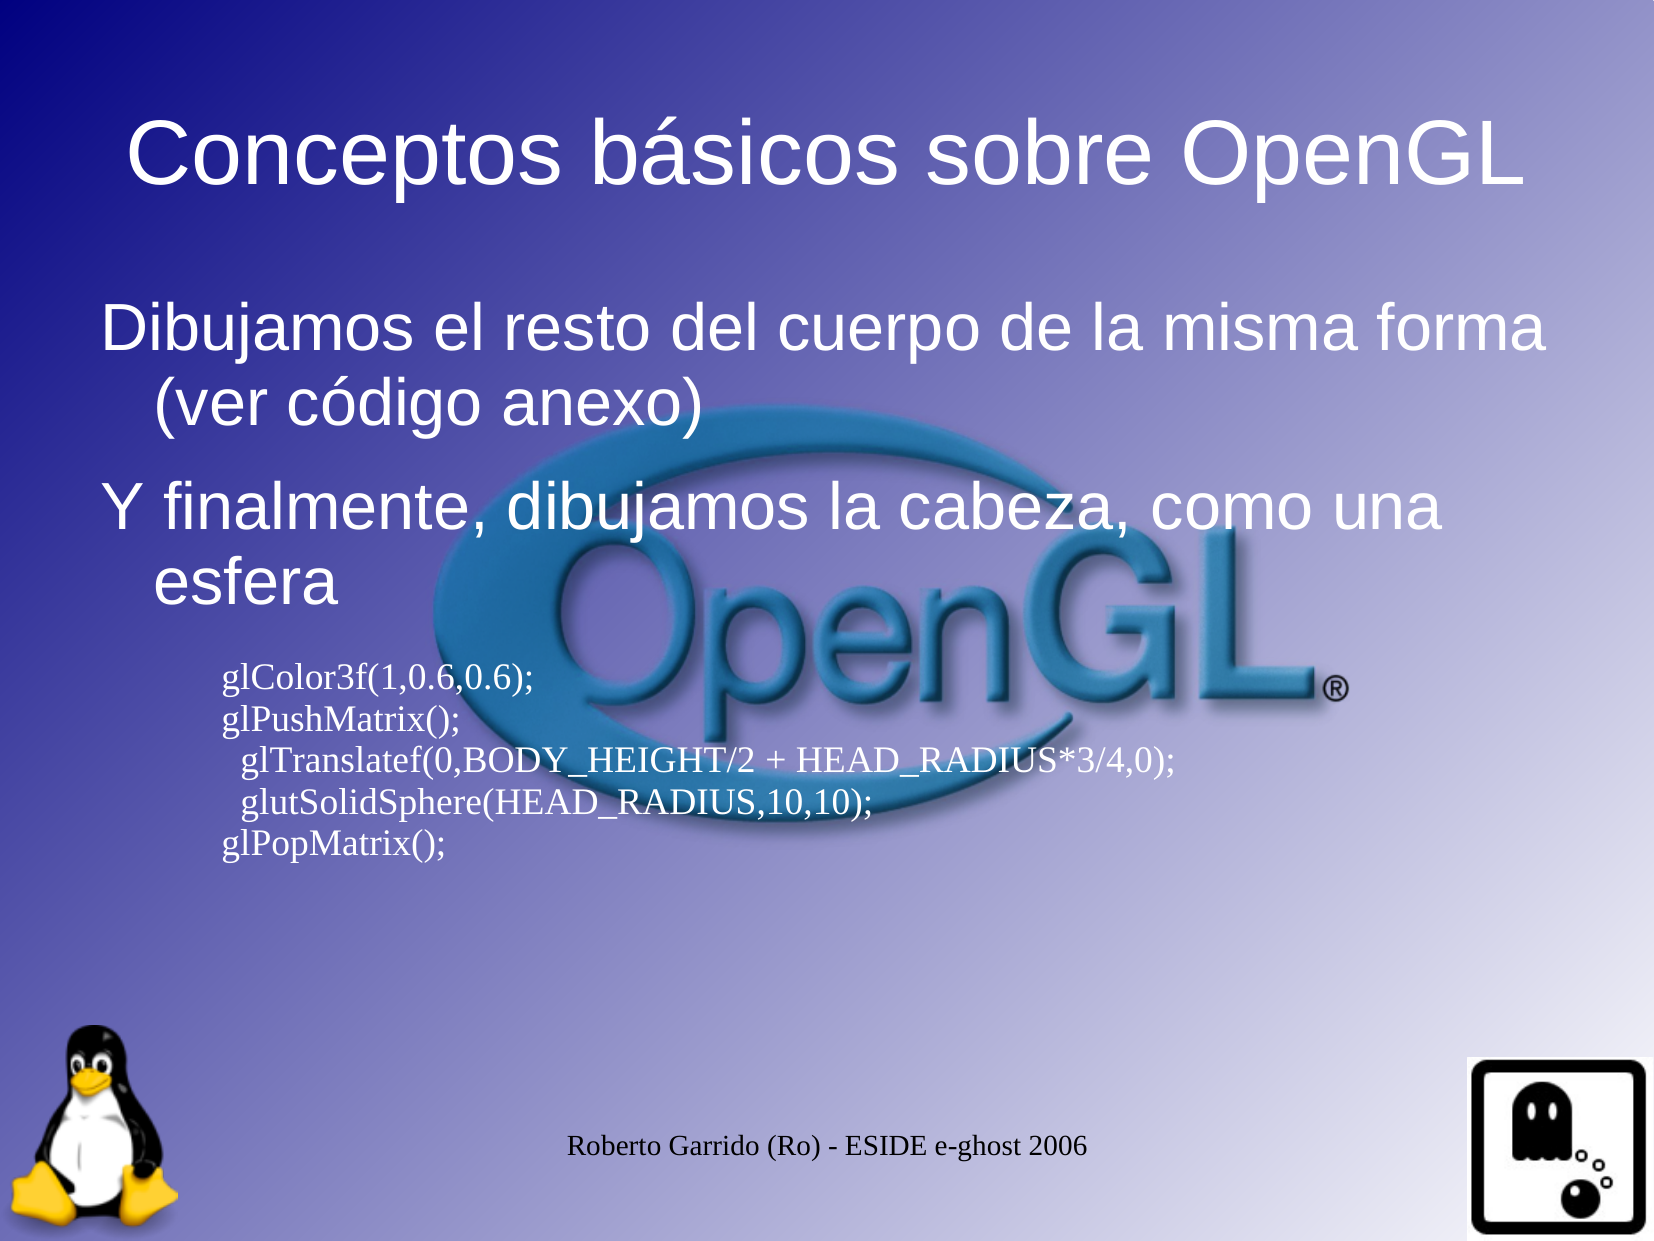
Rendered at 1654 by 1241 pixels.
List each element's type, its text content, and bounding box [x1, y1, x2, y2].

text_box glColor3f(1,0.6,0.6); glPushMatrix(); glTranslatef(0,BODY_HEIGHT/2 + HEAD_RADIUS*3/4,0); glutSolidSphere(HEAD_RADIUS,10,10); glPopMatrix(); [206, 648, 1595, 872]
picture [1467, 1057, 1654, 1241]
list Dibujamos el resto del cuerpo de la misma forma (ver código anexo) Y finalmente, dibujamos la cabeza, como una esfera [82, 290, 1571, 1109]
picture [0, 1025, 178, 1241]
title Conceptos básicos sobre OpenGL [82, 49, 1571, 257]
